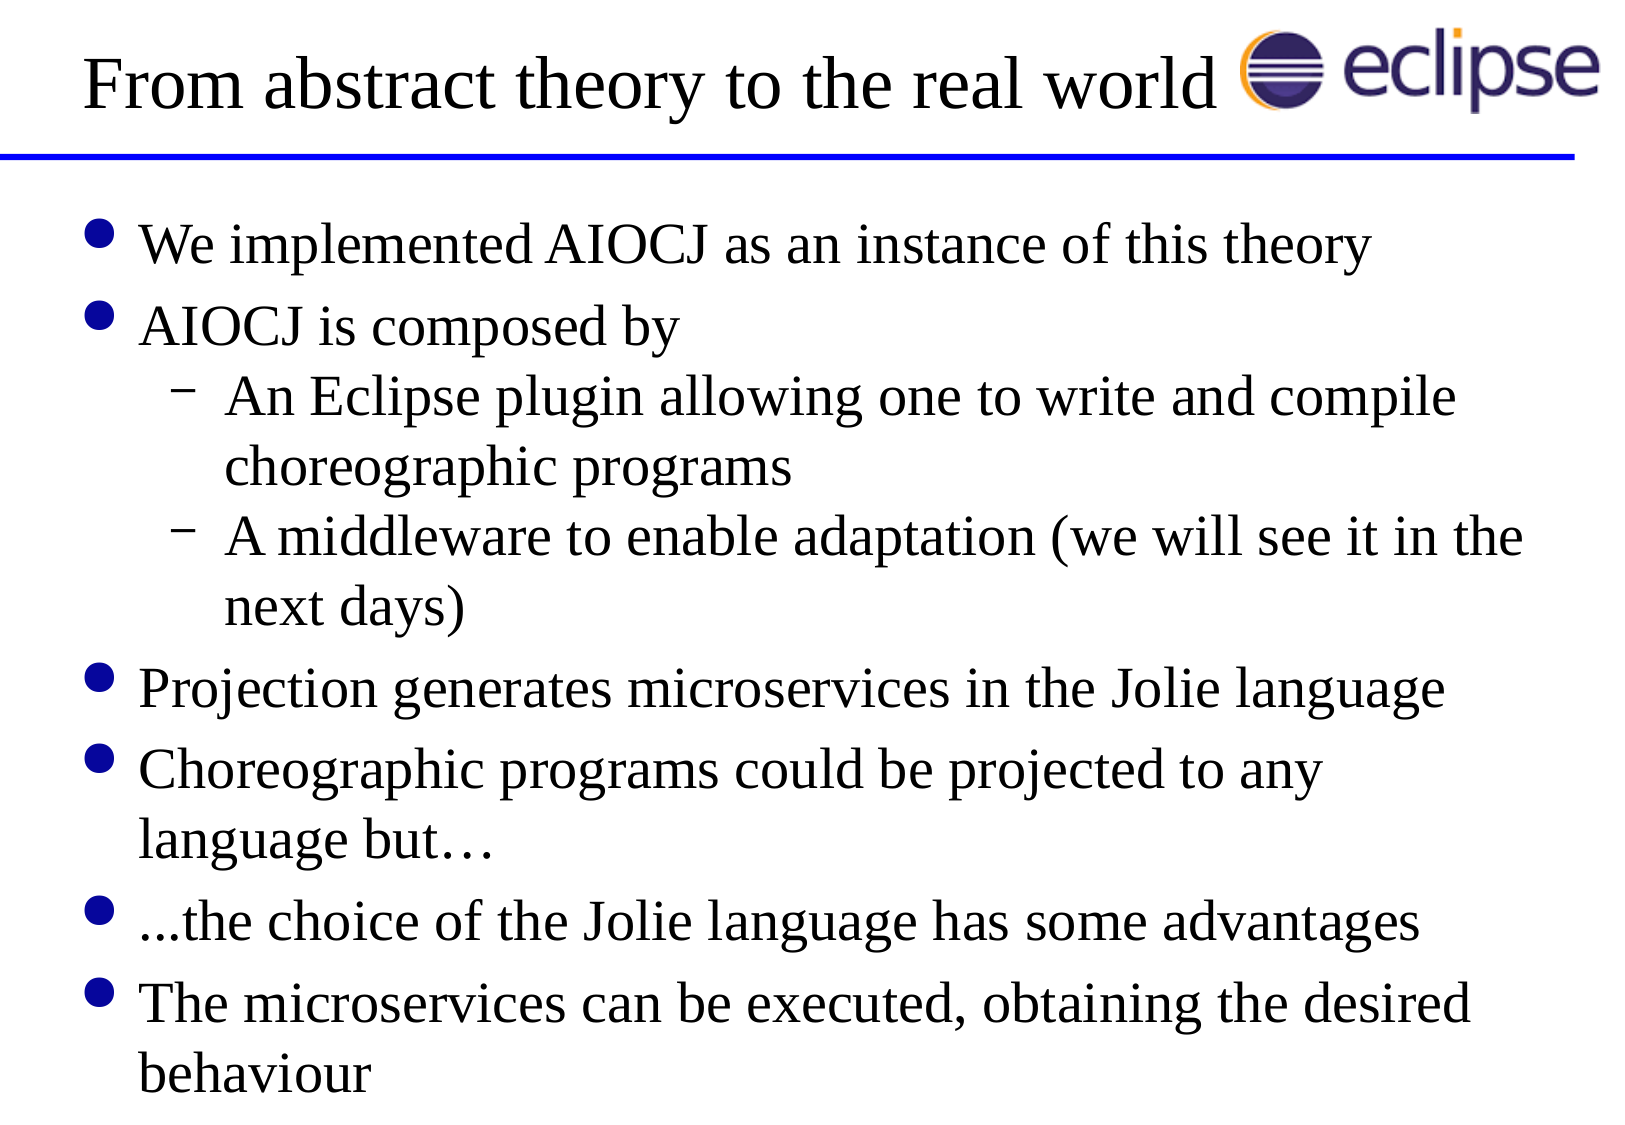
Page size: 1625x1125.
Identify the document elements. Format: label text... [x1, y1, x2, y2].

picture [1240, 27, 1601, 114]
title From abstract theory to the real world [67, 27, 1544, 131]
list We implemented AIOCJ as an instance of this theory AIOCJ is composed by An Eclipse plugin allowing one to write and compile choreographic programs A middleware to enable adaptation (we will see it in the next days) Projection generates microservices in the Jolie language Choreographic programs could be projected to any language but… ...the choice of the Jolie language has some advantages The microservices can be executed, obtaining the desired behaviour [67, 198, 1546, 1061]
